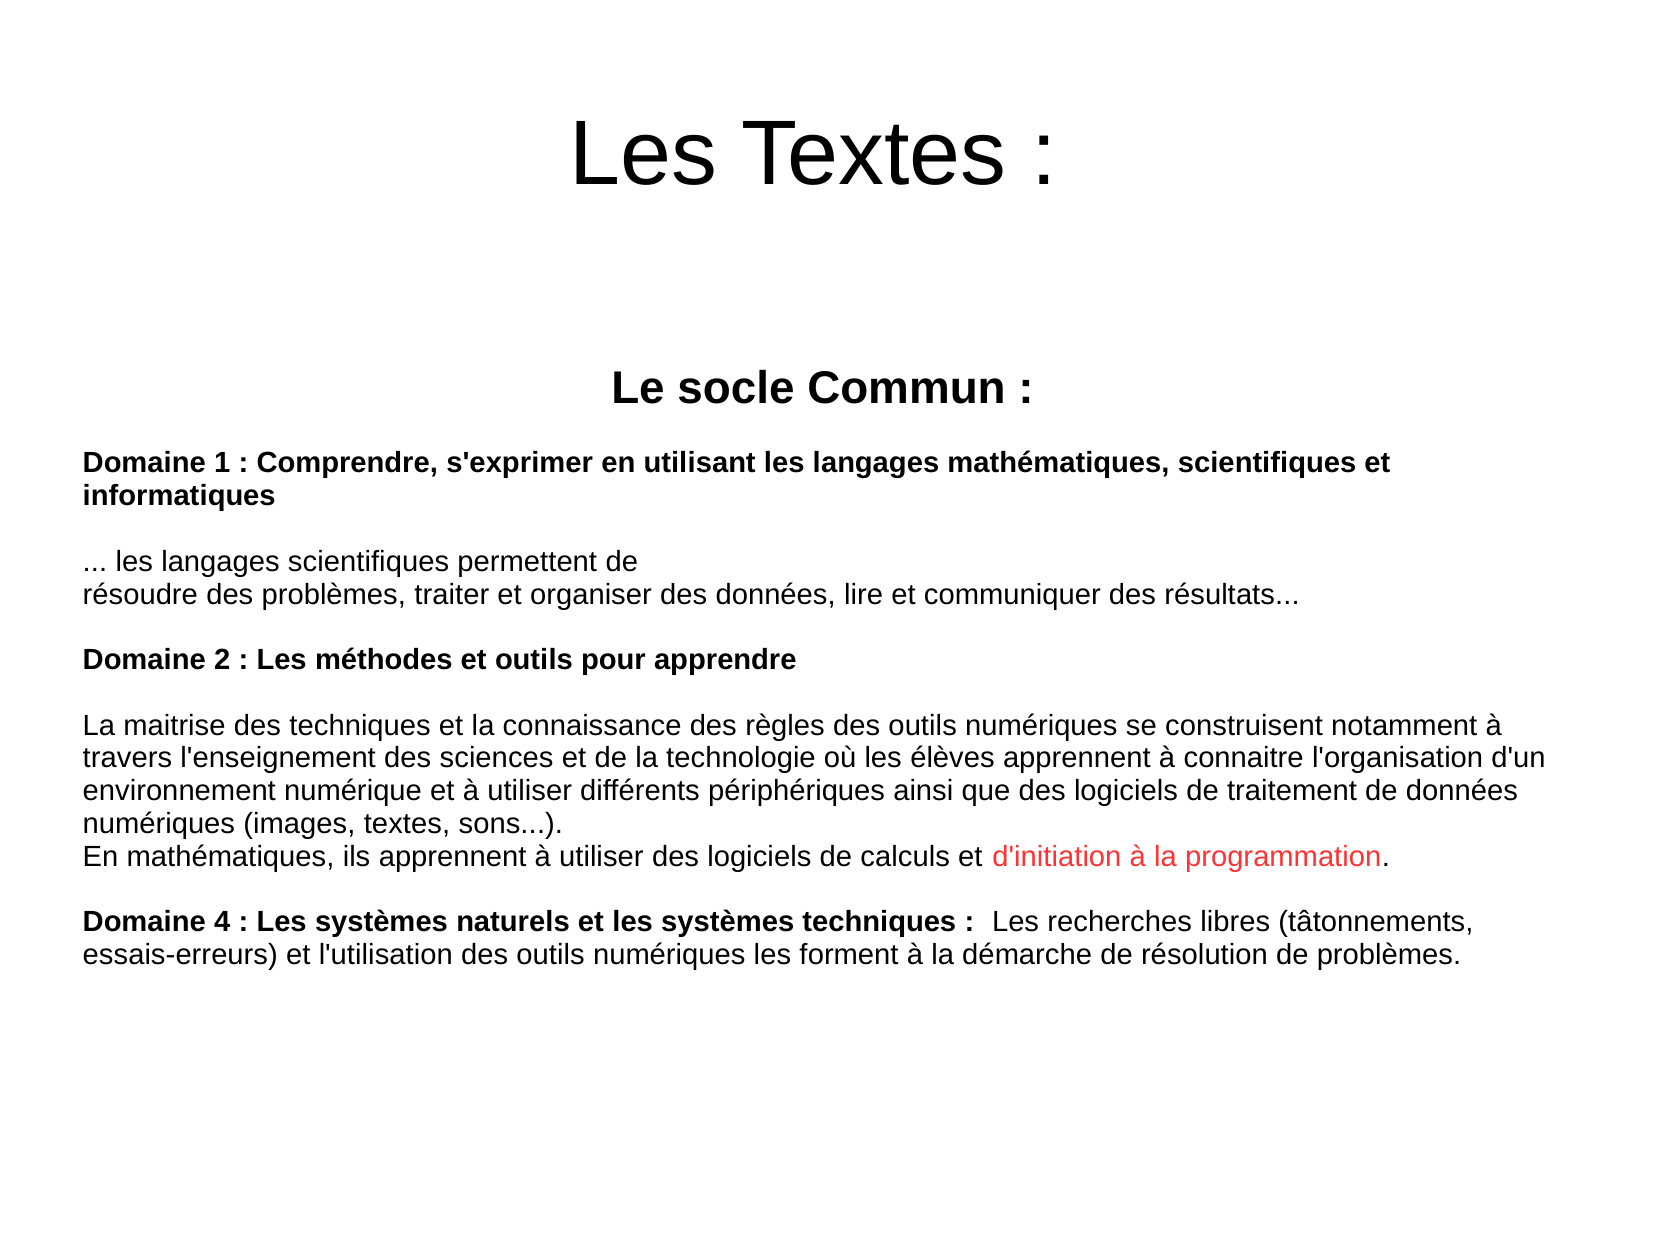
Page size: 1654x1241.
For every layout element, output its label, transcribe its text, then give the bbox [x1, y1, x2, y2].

subtitle Le socle Commun : Domaine 1 : Comprendre, s'exprimer en utilisant les langages mathématiques, scientifiques et informatiques ... les langages scientifiques permettent de résoudre des problèmes, traiter et organiser des données, lire et communiquer des résultats... Domaine 2 : Les méthodes et outils pour apprendre La maitrise des techniques et la connaissance des règles des outils numériques se construisent notamment à travers l'enseignement des sciences et de la technologie où les élèves apprennent à connaitre l'organisation d'un environnement numérique et à utiliser différents périphériques ainsi que des logiciels de traitement de données numériques (images, textes, sons...). En mathématiques, ils apprennent à utiliser des logiciels de calculs et d'initiation à la programmation. Domaine 4 : Les systèmes naturels et les systèmes techniques : Les recherches libres (tâtonnements, essais-erreurs) et l'utilisation des outils numériques les forment à la démarche de résolution de problèmes. [82, 290, 1571, 1109]
title Les Textes : [82, 49, 1571, 257]
